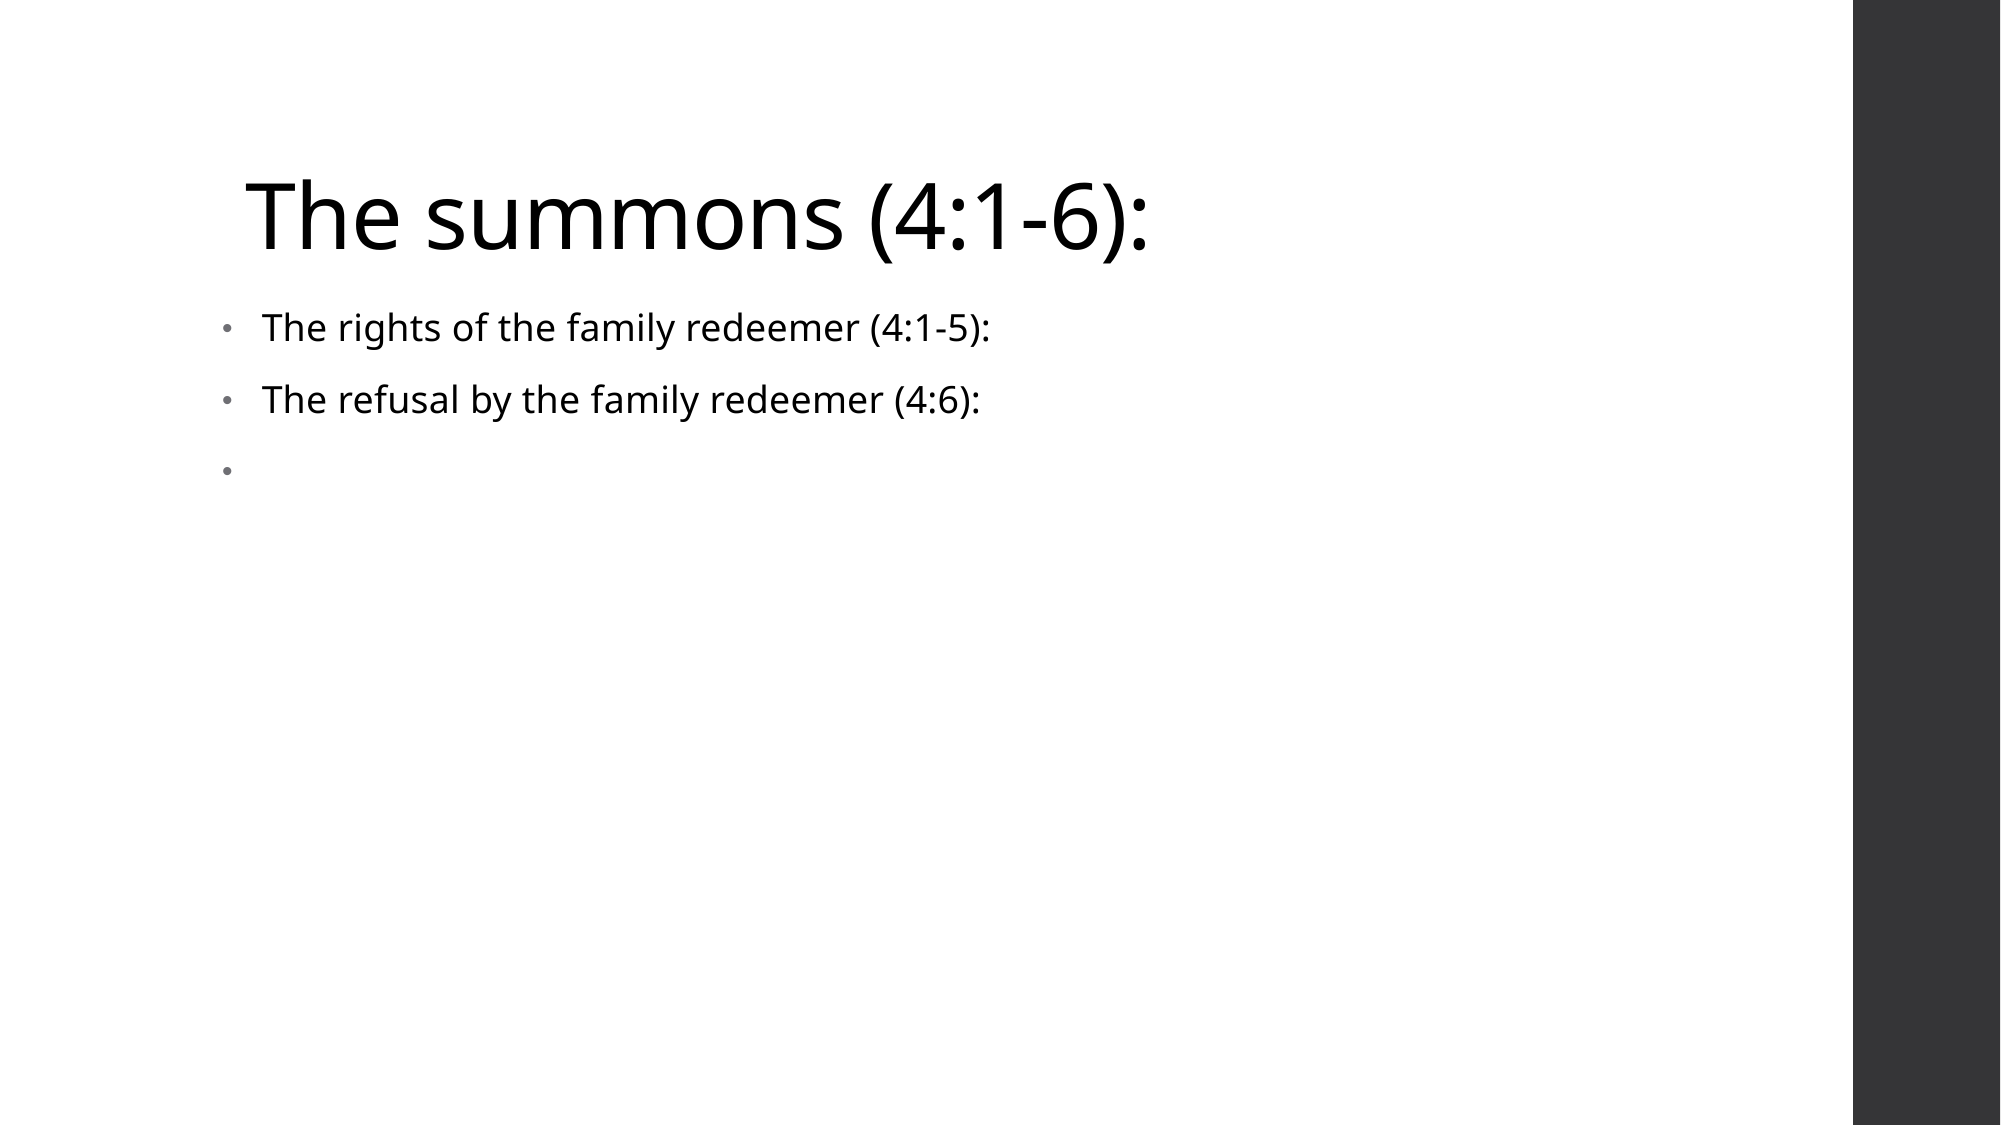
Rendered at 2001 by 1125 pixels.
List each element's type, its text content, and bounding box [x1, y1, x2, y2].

title The summons (4:1-6): [206, 60, 1797, 278]
list The rights of the family redeemer (4:1-5): The refusal by the family redeemer (4:6): [206, 299, 1617, 1014]
